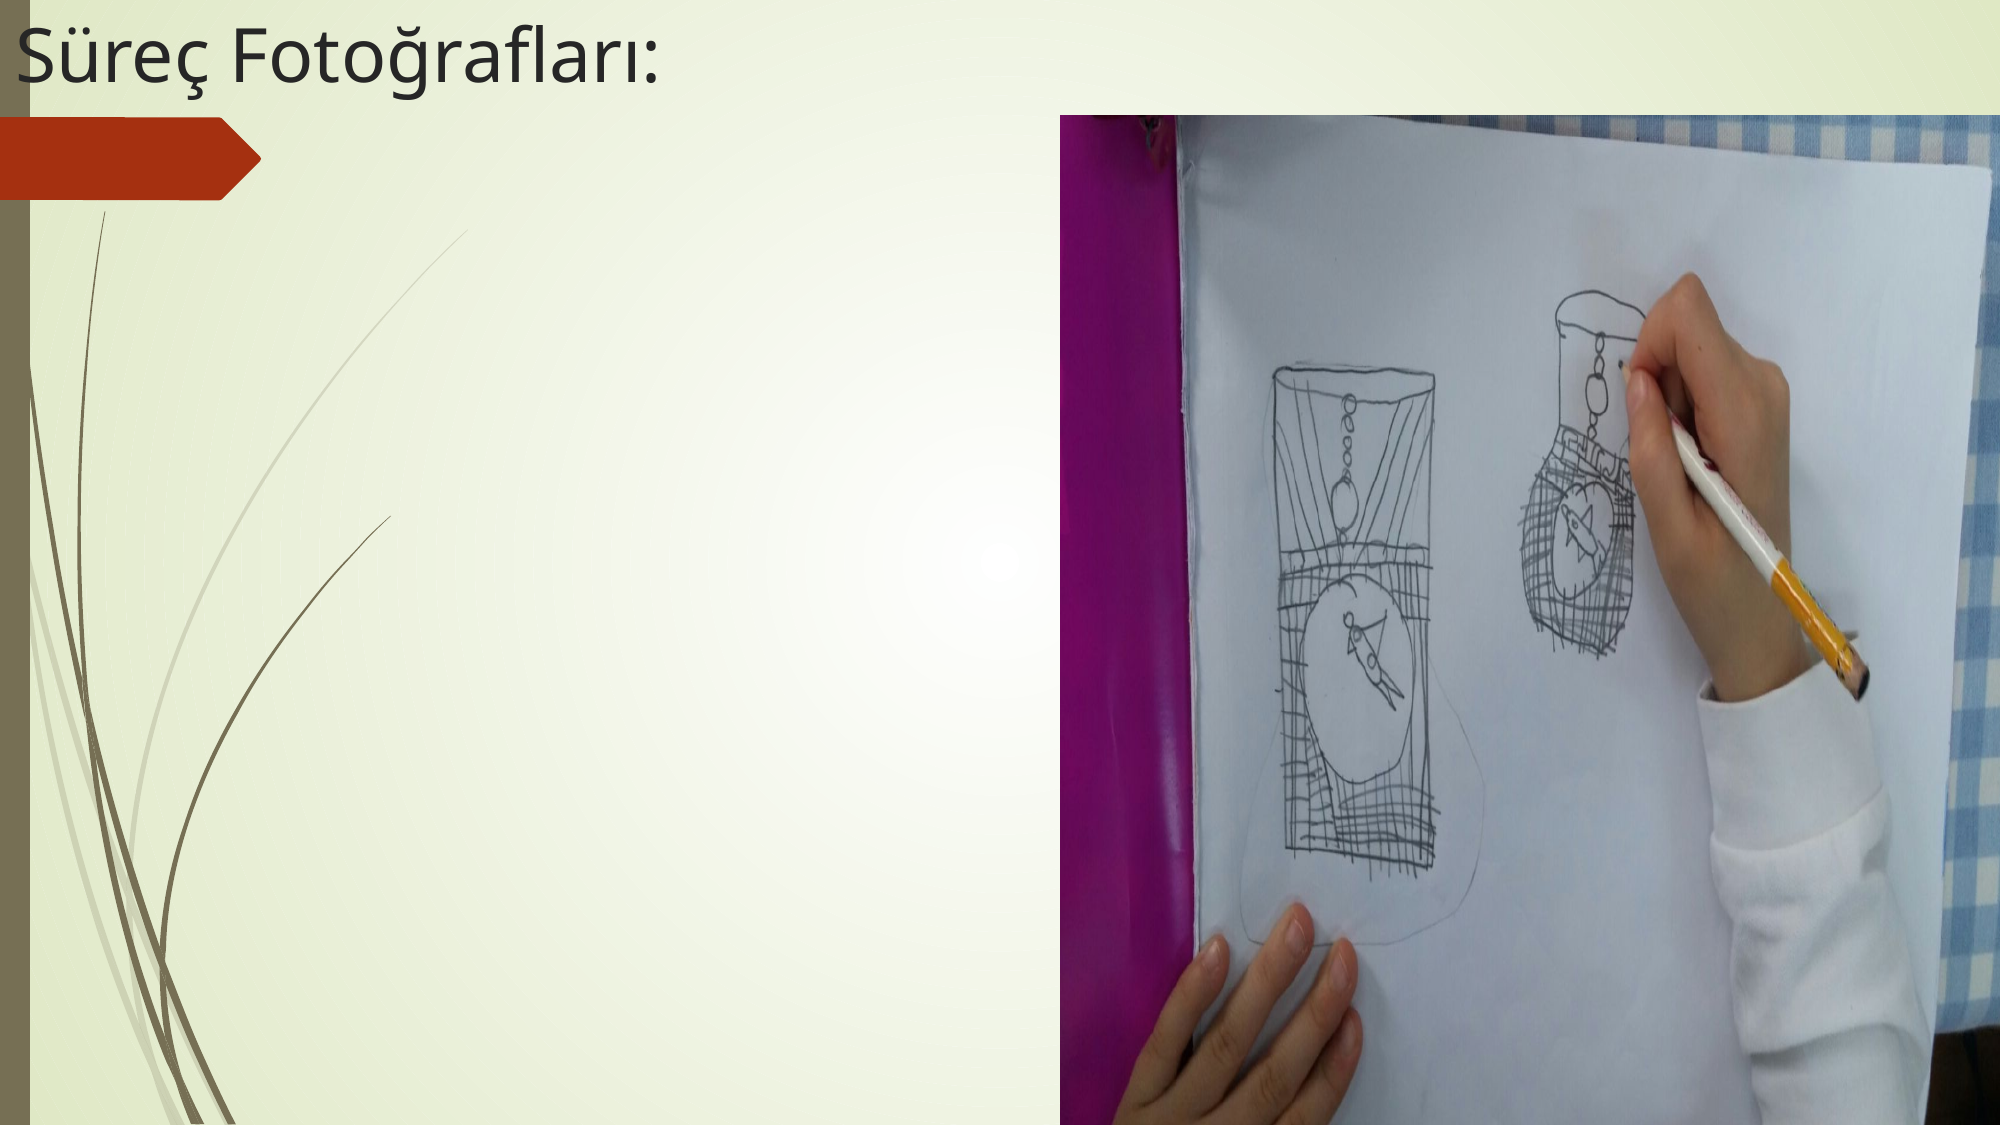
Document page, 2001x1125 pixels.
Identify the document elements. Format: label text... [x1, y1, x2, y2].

title Süreç Fotoğrafları: [0, 0, 796, 148]
picture [1059, 114, 2000, 1125]
